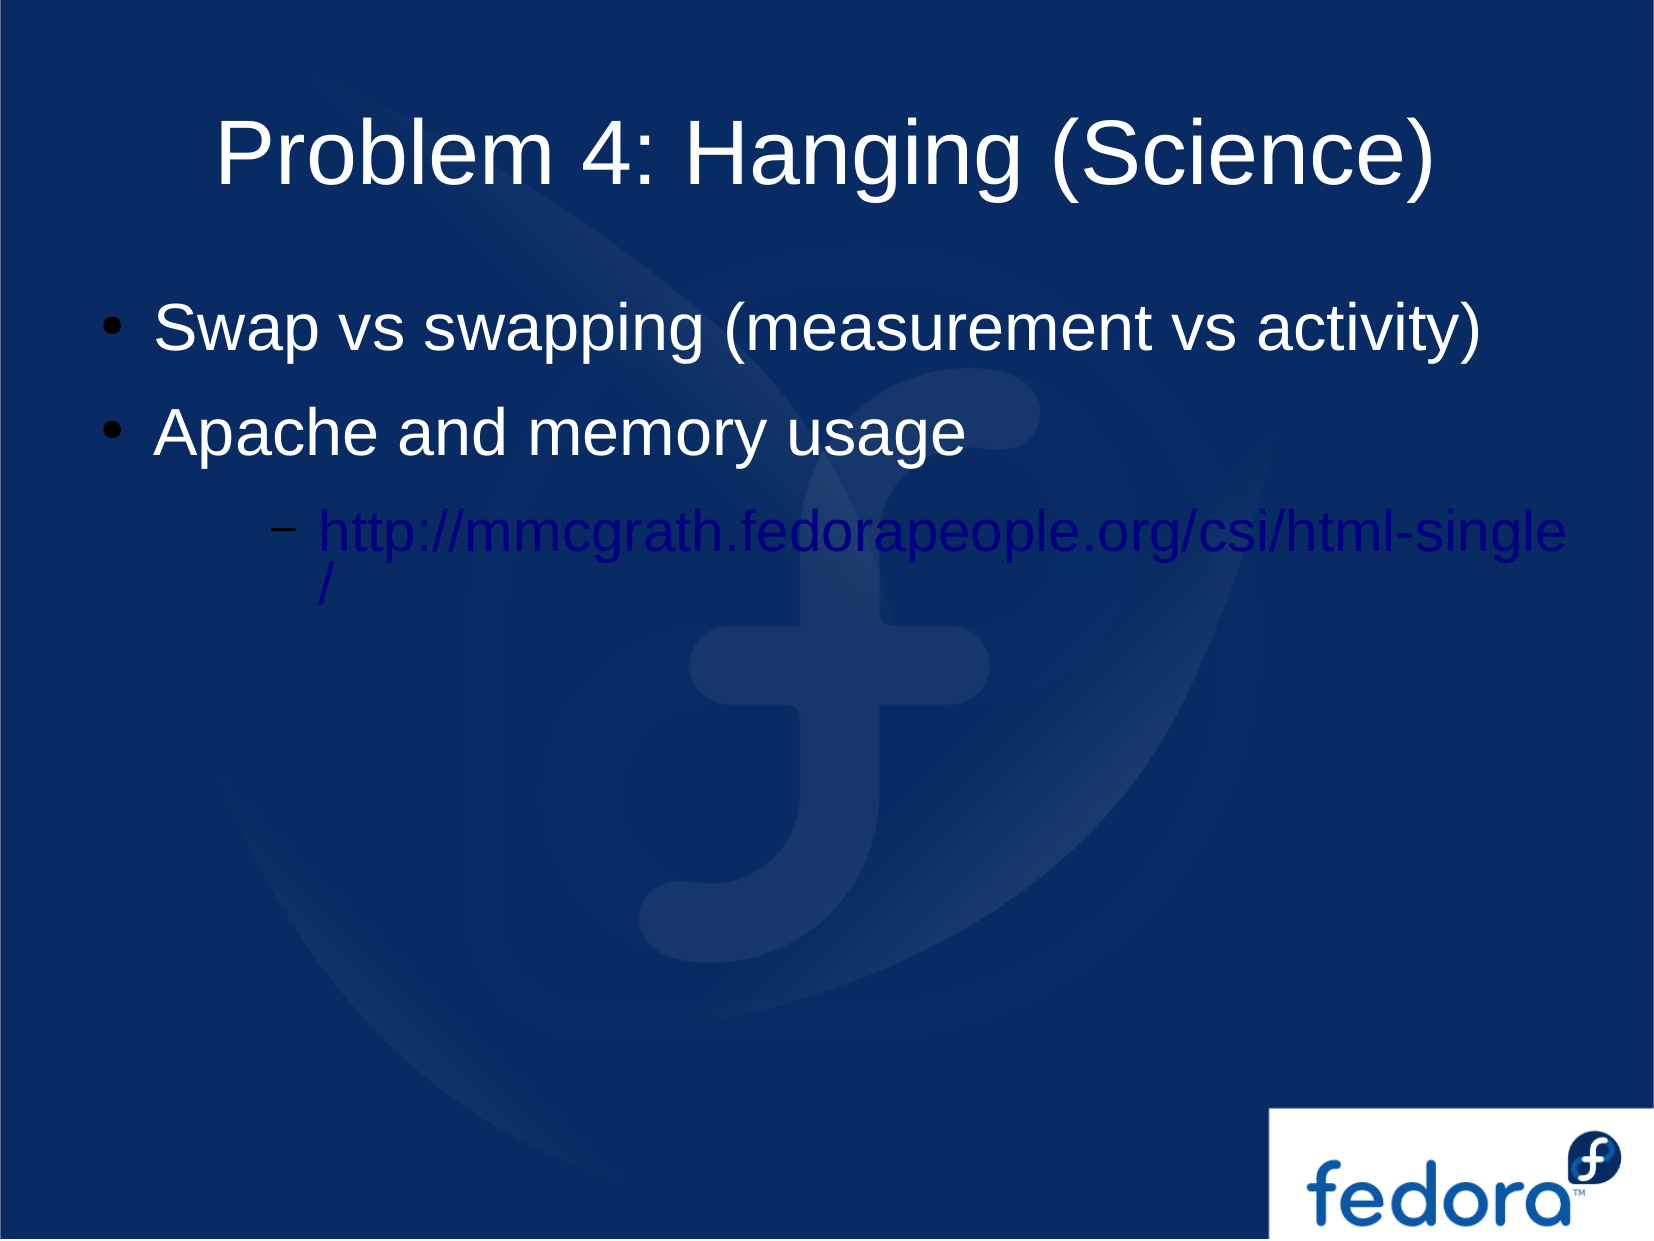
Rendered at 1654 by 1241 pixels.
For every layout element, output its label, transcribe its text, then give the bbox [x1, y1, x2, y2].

picture [0, 0, 1654, 1239]
list Swap vs swapping (measurement vs activity) Apache and memory usage http://mmcgrath.fedorapeople.org/csi/html-single/ [82, 290, 1571, 1109]
title Problem 4: Hanging (Science) [82, 49, 1571, 257]
